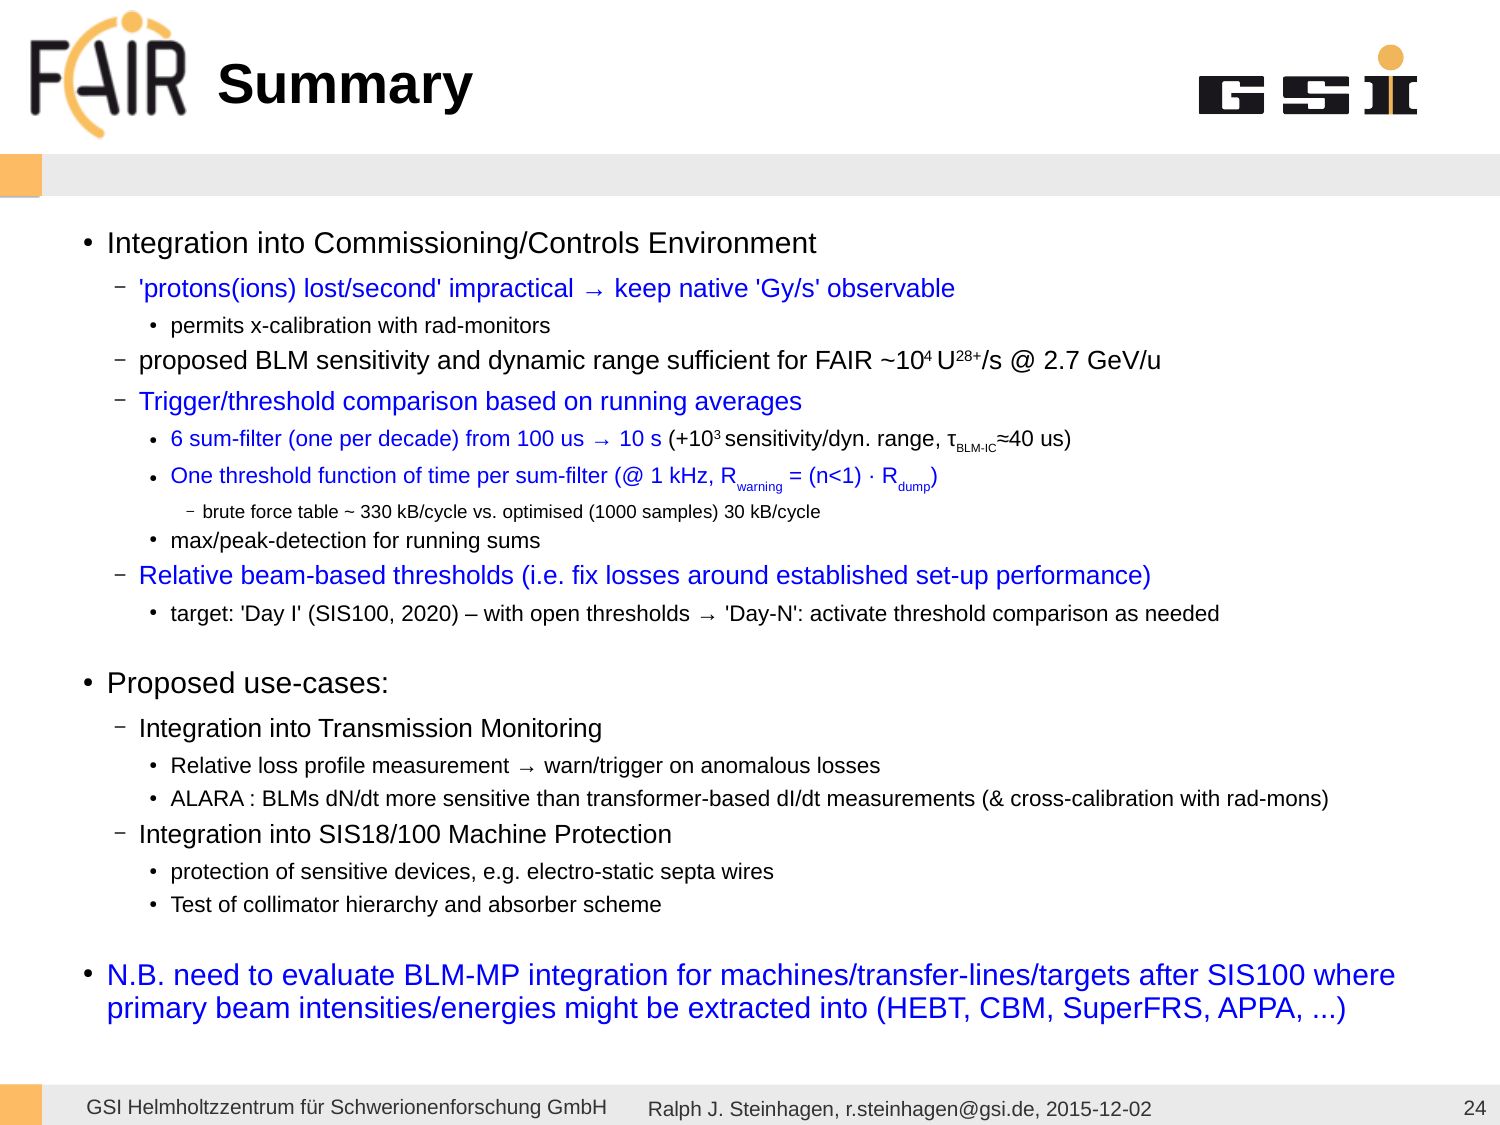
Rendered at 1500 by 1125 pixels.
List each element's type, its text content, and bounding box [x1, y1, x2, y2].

title Summary [217, 20, 1109, 147]
list Integration into Commissioning/Controls Environment 'protons(ions) lost/second' impractical → keep native 'Gy/s' observable permits x-calibration with rad-monitors proposed BLM sensitivity and dynamic range sufficient for FAIR ~104 U28+/s @ 2.7 GeV/u Trigger/threshold comparison based on running averages 6 sum-filter (one per decade) from 100 us → 10 s (+103 sensitivity/dyn. range, τBLM-IC≈40 us) One threshold function of time per sum-filter (@ 1 kHz, Rwarning = (n<1) · Rdump) brute force table ~ 330 kB/cycle vs. optimised (1000 samples) 30 kB/cycle max/peak-detection for running sums Relative beam-based thresholds (i.e. fix losses around established set-up performance) target: 'Day I' (SIS100, 2020) – with open thresholds → 'Day-N': activate threshold comparison as needed Proposed use-cases: Integration into Transmission Monitoring Relative loss profile measurement → warn/trigger on anomalous losses ALARA : BLMs dN/dt more sensitive than transformer-based dI/dt measurements (& cross-calibration with rad-mons) Integration into SIS18/100 Machine Protection protection of sensitive devices, e.g. electro-static septa wires Test of collimator hierarchy and absorber scheme N.B. need to evaluate BLM-MP integration for machines/transfer-lines/targets after SIS100 where primary beam intensities/energies might be extracted into (HEBT, CBM, SuperFRS, APPA, ...) [75, 226, 1425, 1050]
picture [30, 9, 187, 141]
picture [1197, 42, 1419, 117]
